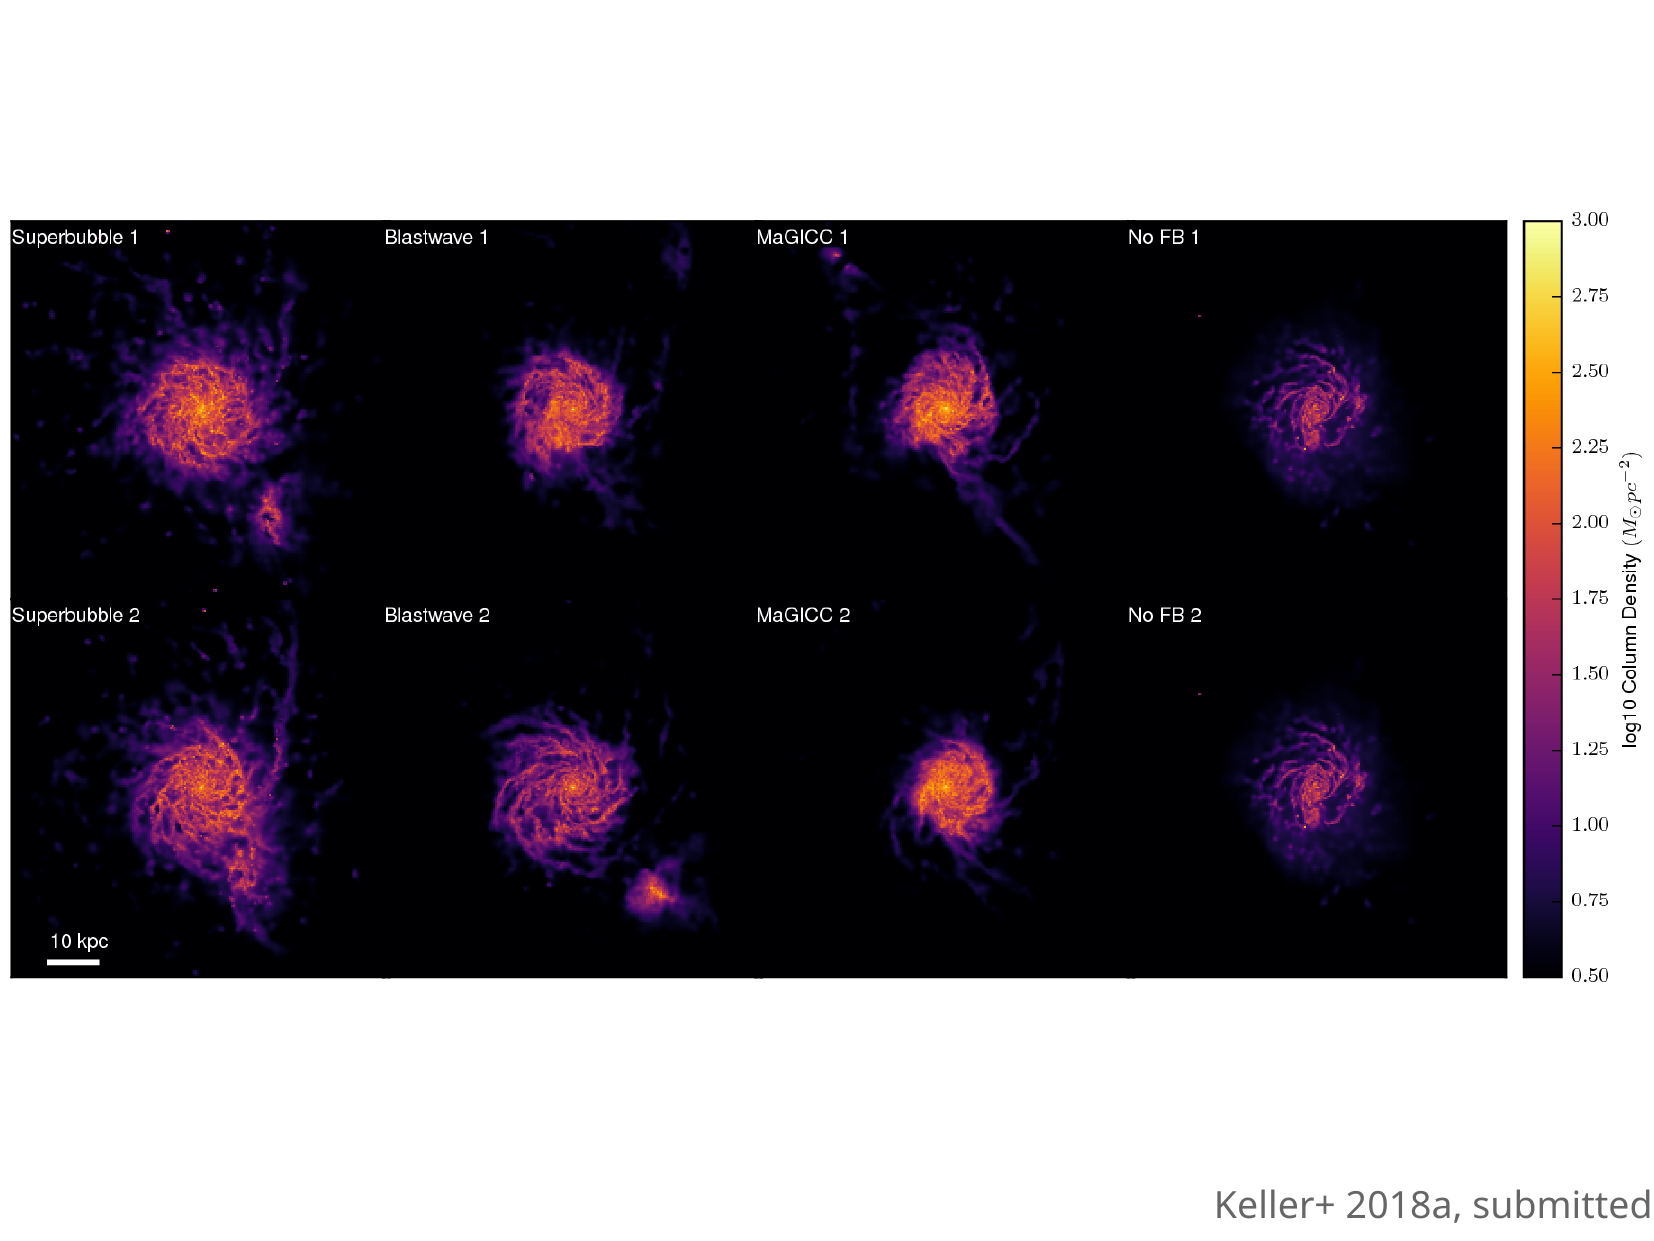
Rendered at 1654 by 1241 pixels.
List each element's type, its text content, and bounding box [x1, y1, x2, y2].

text_box Keller+ 2018a, submitted [1199, 1171, 1654, 1229]
picture [0, 194, 1654, 1004]
